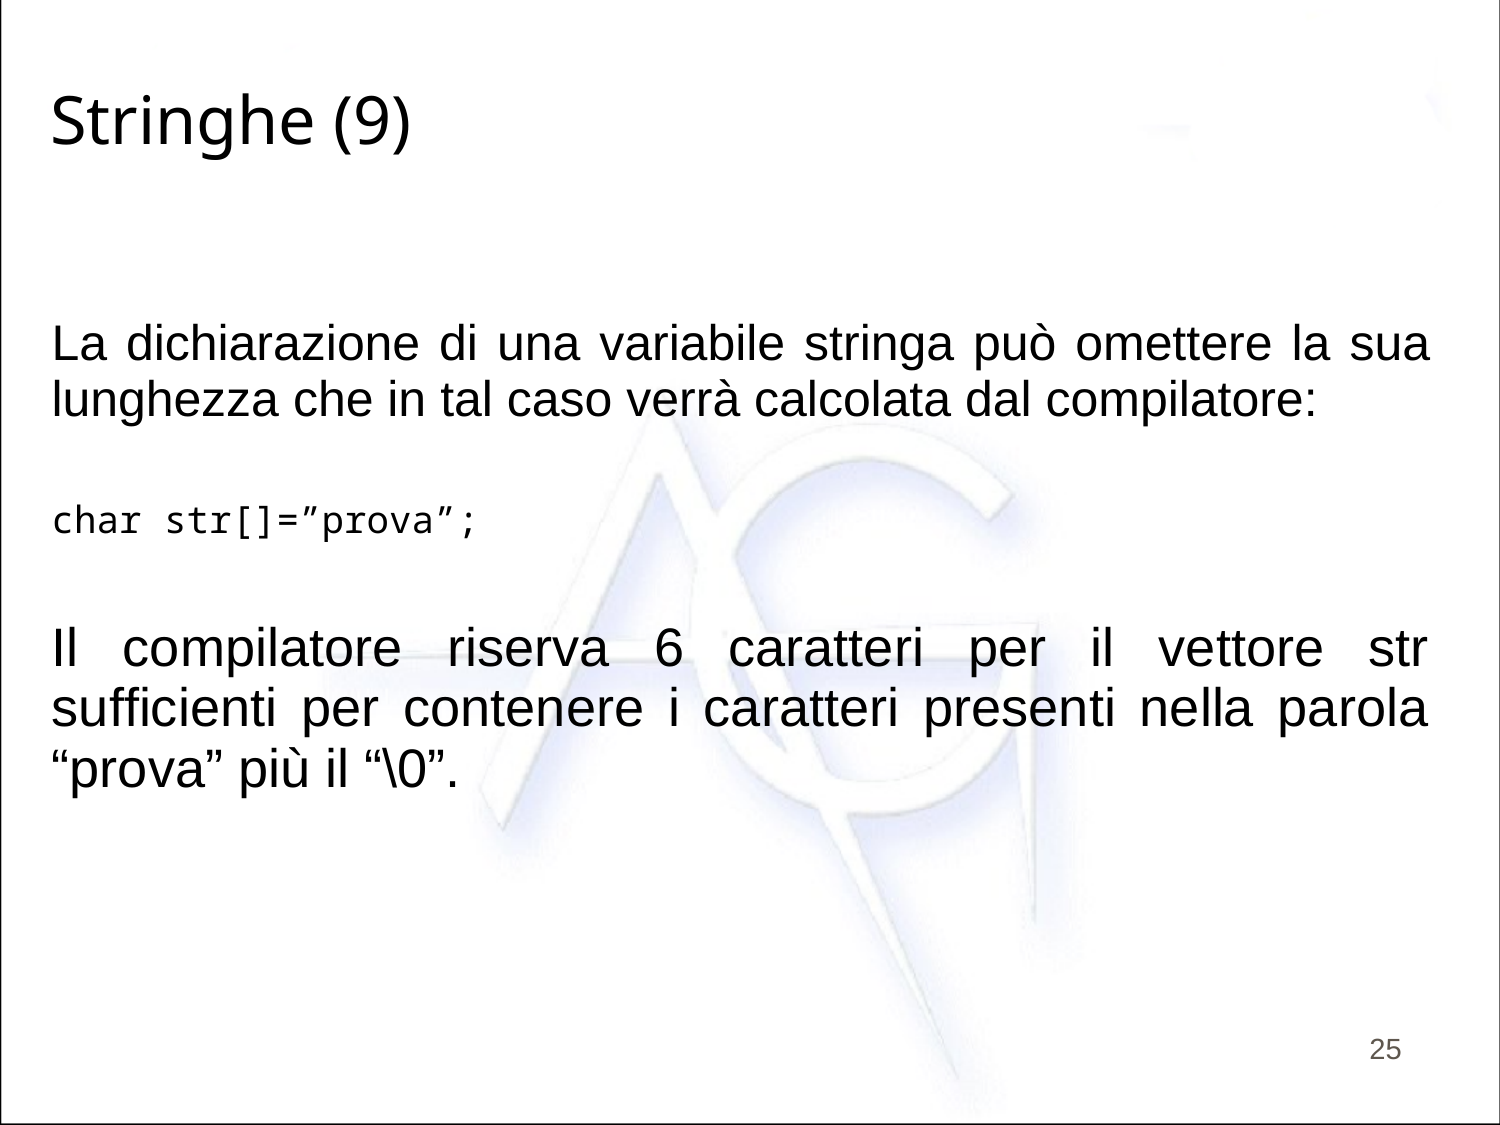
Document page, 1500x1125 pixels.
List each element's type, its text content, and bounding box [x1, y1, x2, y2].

title Stringhe (9) [49, 7, 1438, 231]
picture [0, 0, 1500, 1125]
list La dichiarazione di una variabile stringa può omettere la sua lunghezza che in tal caso verrà calcolata dal compilatore: char str[]=”prova”; Il compilatore riserva 6 caratteri per il vettore str sufficienti per contenere i caratteri presenti nella parola “prova” più il “\0”. [51, 172, 1431, 1051]
